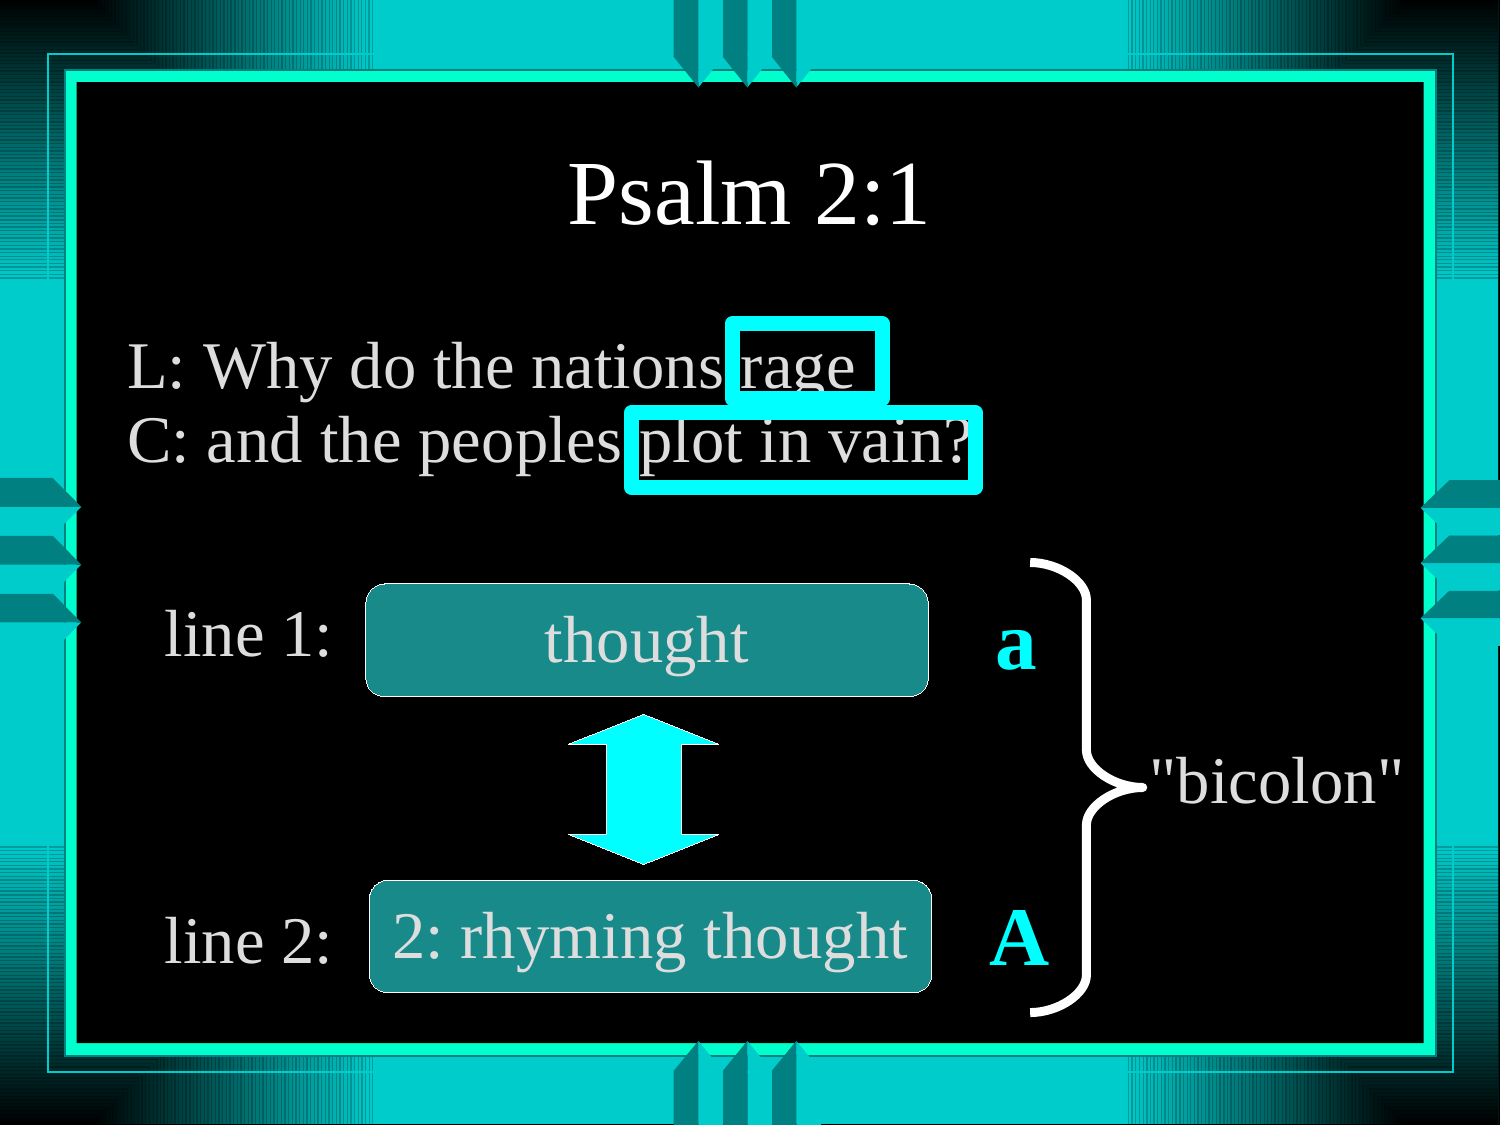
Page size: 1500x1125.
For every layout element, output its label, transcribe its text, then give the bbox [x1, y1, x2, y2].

text_box A [975, 883, 1088, 991]
text_box L: Why do the nations rage C: and the peoples plot in vain? [740, 331, 875, 391]
text_box L: Why do the nations rage C: and the peoples plot in vain? [639, 420, 968, 480]
text_box thought [365, 583, 929, 697]
text_box 2: rhyming thought [369, 880, 932, 993]
text_box line 2: [150, 896, 413, 986]
text_box L: Why do the nations rage C: and the peoples plot in vain? [112, 321, 727, 485]
text_box "bicolon" [1134, 736, 1435, 826]
title Psalm 2:1 [112, 107, 1388, 281]
text_box line 1: [150, 589, 413, 679]
text_box a [980, 588, 1094, 696]
text_box L: Why do the nations rage C: and the peoples plot in vain? [888, 321, 1426, 485]
text_box [568, 714, 719, 865]
